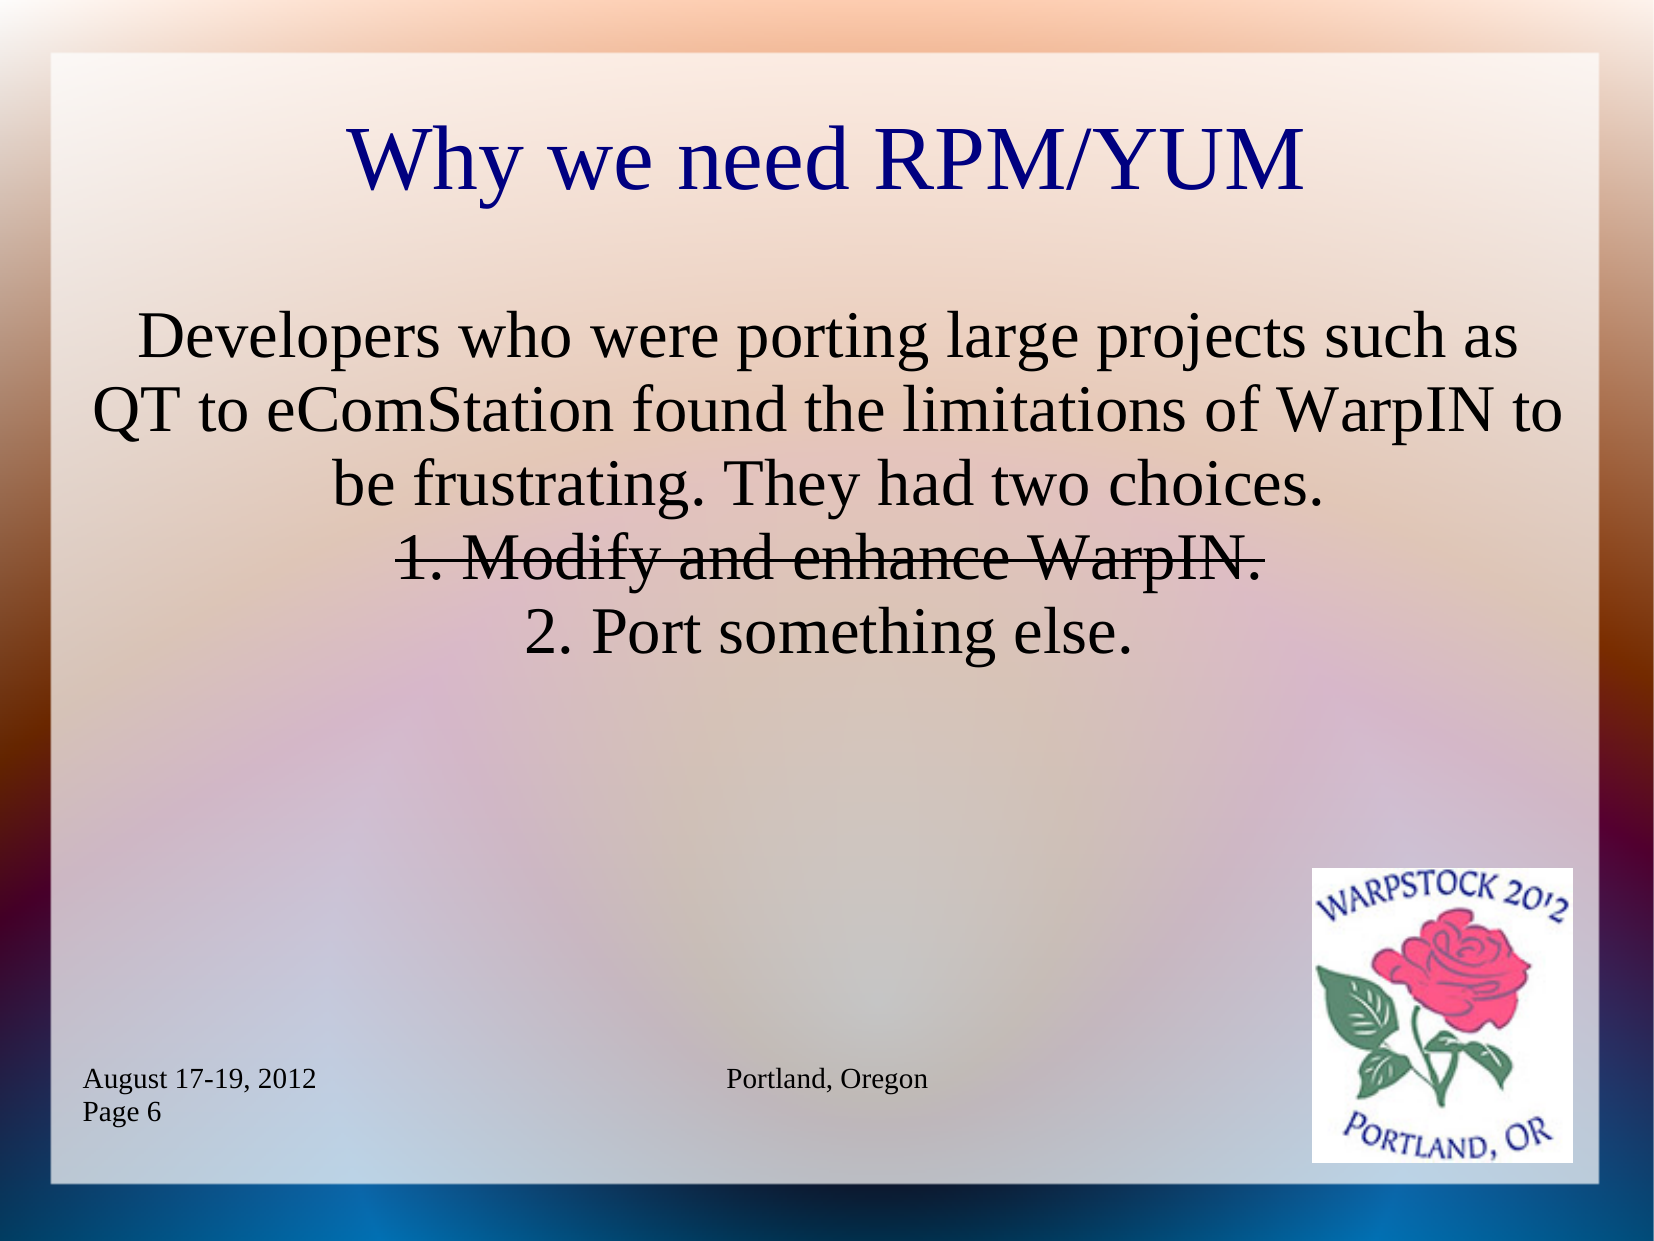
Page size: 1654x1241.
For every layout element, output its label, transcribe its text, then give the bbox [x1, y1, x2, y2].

subtitle Developers who were porting large projects such as QT to eComStation found the limitations of WarpIN to be frustrating. They had two choices. 1. Modify and enhance WarpIN. 2. Port something else. [82, 297, 1571, 1043]
title Why we need RPM/YUM [82, 62, 1571, 256]
picture [0, 0, 1654, 1241]
